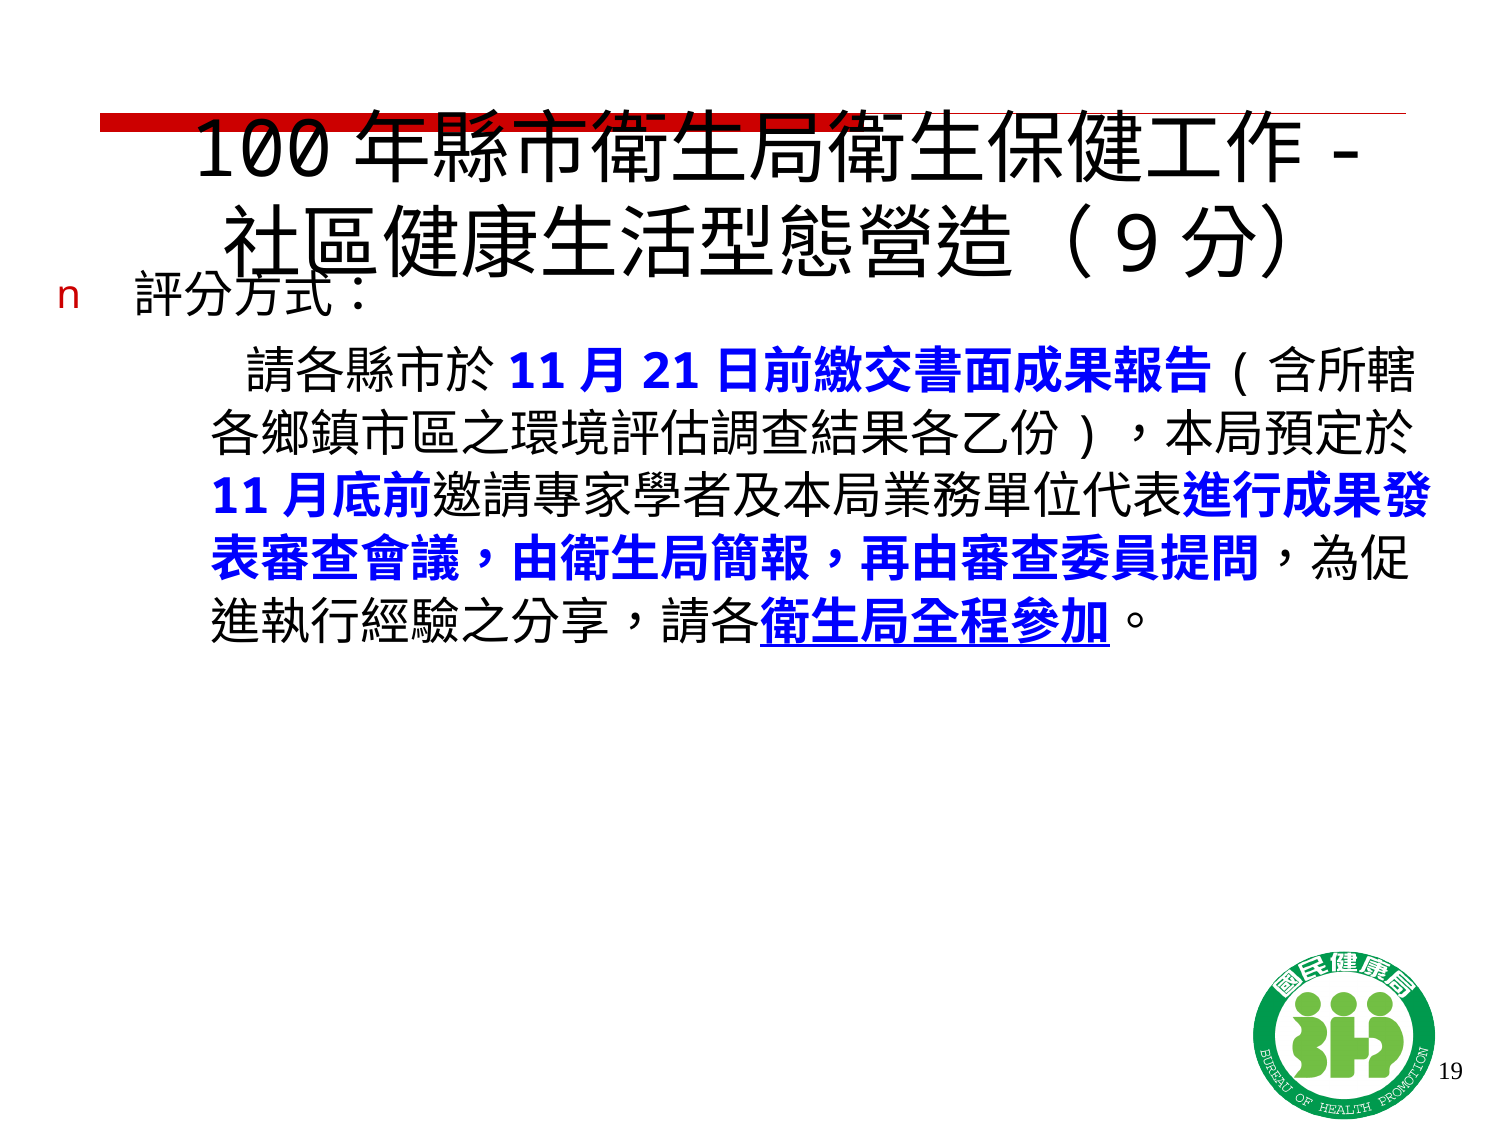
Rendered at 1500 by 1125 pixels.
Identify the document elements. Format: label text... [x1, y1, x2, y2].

text_box [1423, 1046, 1500, 1125]
title 100年縣市衛生局衛生保健工作- 社區健康生活型態營造（9分） [123, 90, 1437, 216]
list 評分方式： 請各縣市於11月21日前繳交書面成果報告(含所轄各鄉鎮市區之環境評估調查結果各乙份)，本局預定於11月底前邀請專家學者及本局業務單位代表進行成果發表審查會議，由衛生局簡報，再由審查委員提問，為促進執行經驗之分享，請各衛生局全程參加。 [41, 267, 1471, 669]
